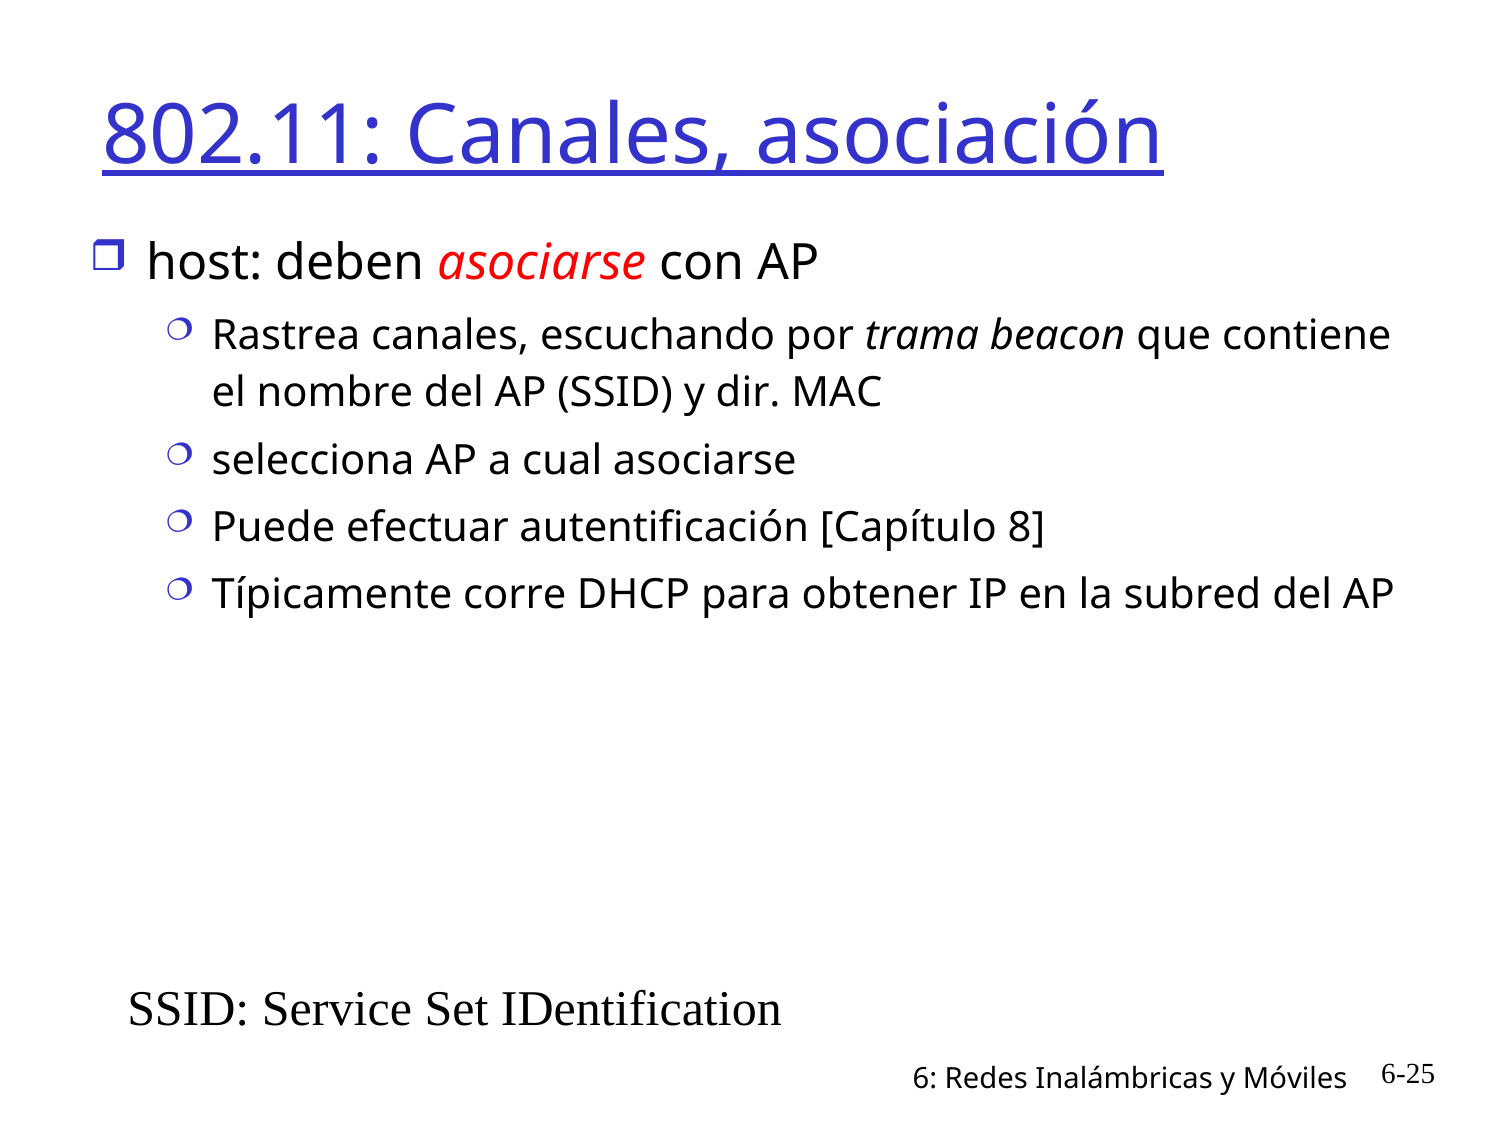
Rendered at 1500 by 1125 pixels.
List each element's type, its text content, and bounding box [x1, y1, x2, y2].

text_box SSID: Service Set IDentification [112, 968, 798, 1044]
title 802.11: Canales, asociación [87, 37, 1363, 218]
list host: deben asociarse con AP Rastrea canales, escuchando por trama beacon que contiene el nombre del AP (SSID) y dir. MAC selecciona AP a cual asociarse Puede efectuar autentificación [Capítulo 8] Típicamente corre DHCP para obtener IP en la subred del AP [75, 218, 1426, 982]
